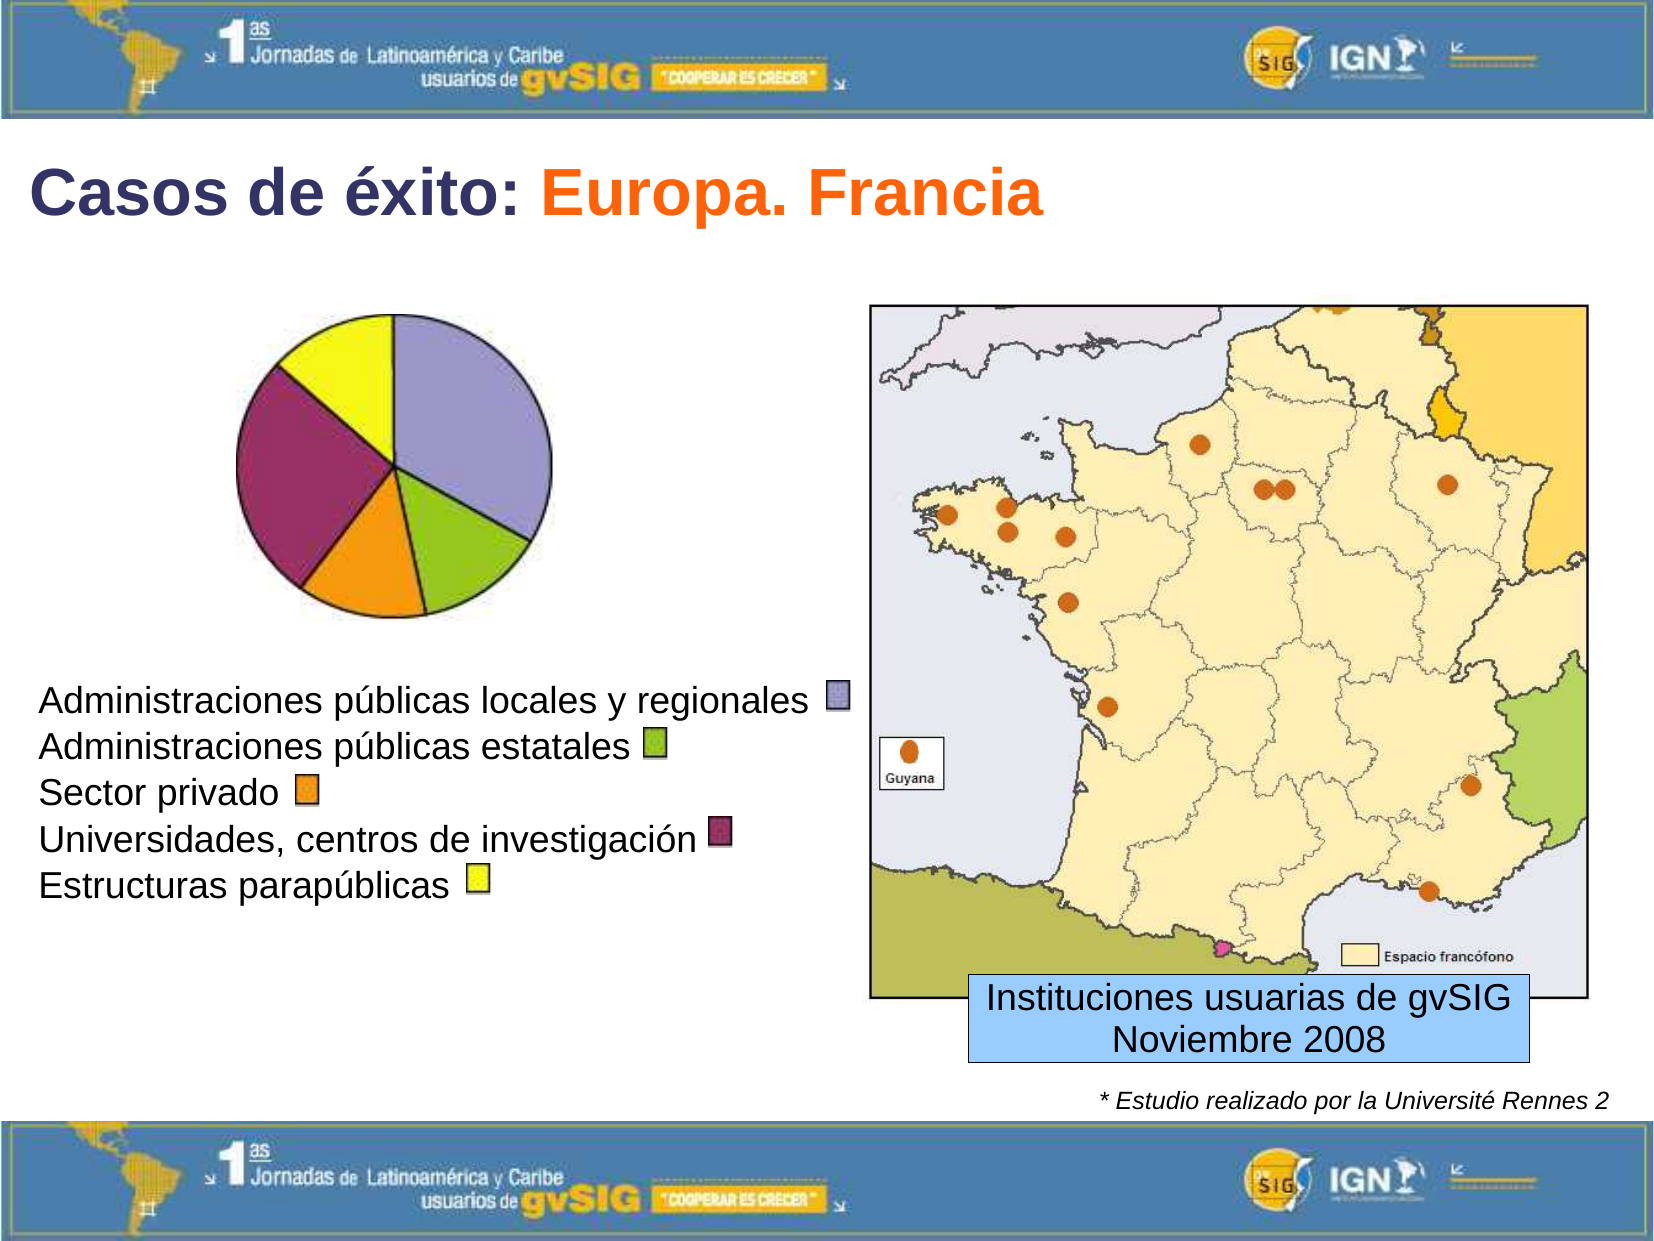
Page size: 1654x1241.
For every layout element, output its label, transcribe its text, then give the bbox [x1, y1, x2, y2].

picture [236, 314, 555, 621]
picture [466, 863, 492, 895]
picture [826, 680, 852, 712]
text_box Administraciones públicas locales y regionales Administraciones públicas estatales Sector privado Universidades, centros de investigación Estructuras parapúblicas [23, 667, 898, 910]
picture [708, 816, 734, 848]
text_box Instituciones usuarias de gvSIG Noviembre 2008 [968, 974, 1530, 1063]
picture [295, 774, 321, 807]
picture [0, 0, 1654, 119]
picture [643, 727, 669, 760]
text_box * Estudio realizado por la Université Rennes 2 [1084, 1079, 1626, 1123]
picture [0, 1121, 1654, 1241]
picture [862, 295, 1595, 1004]
text_box Casos de éxito: Europa. Francia [29, 118, 1501, 266]
